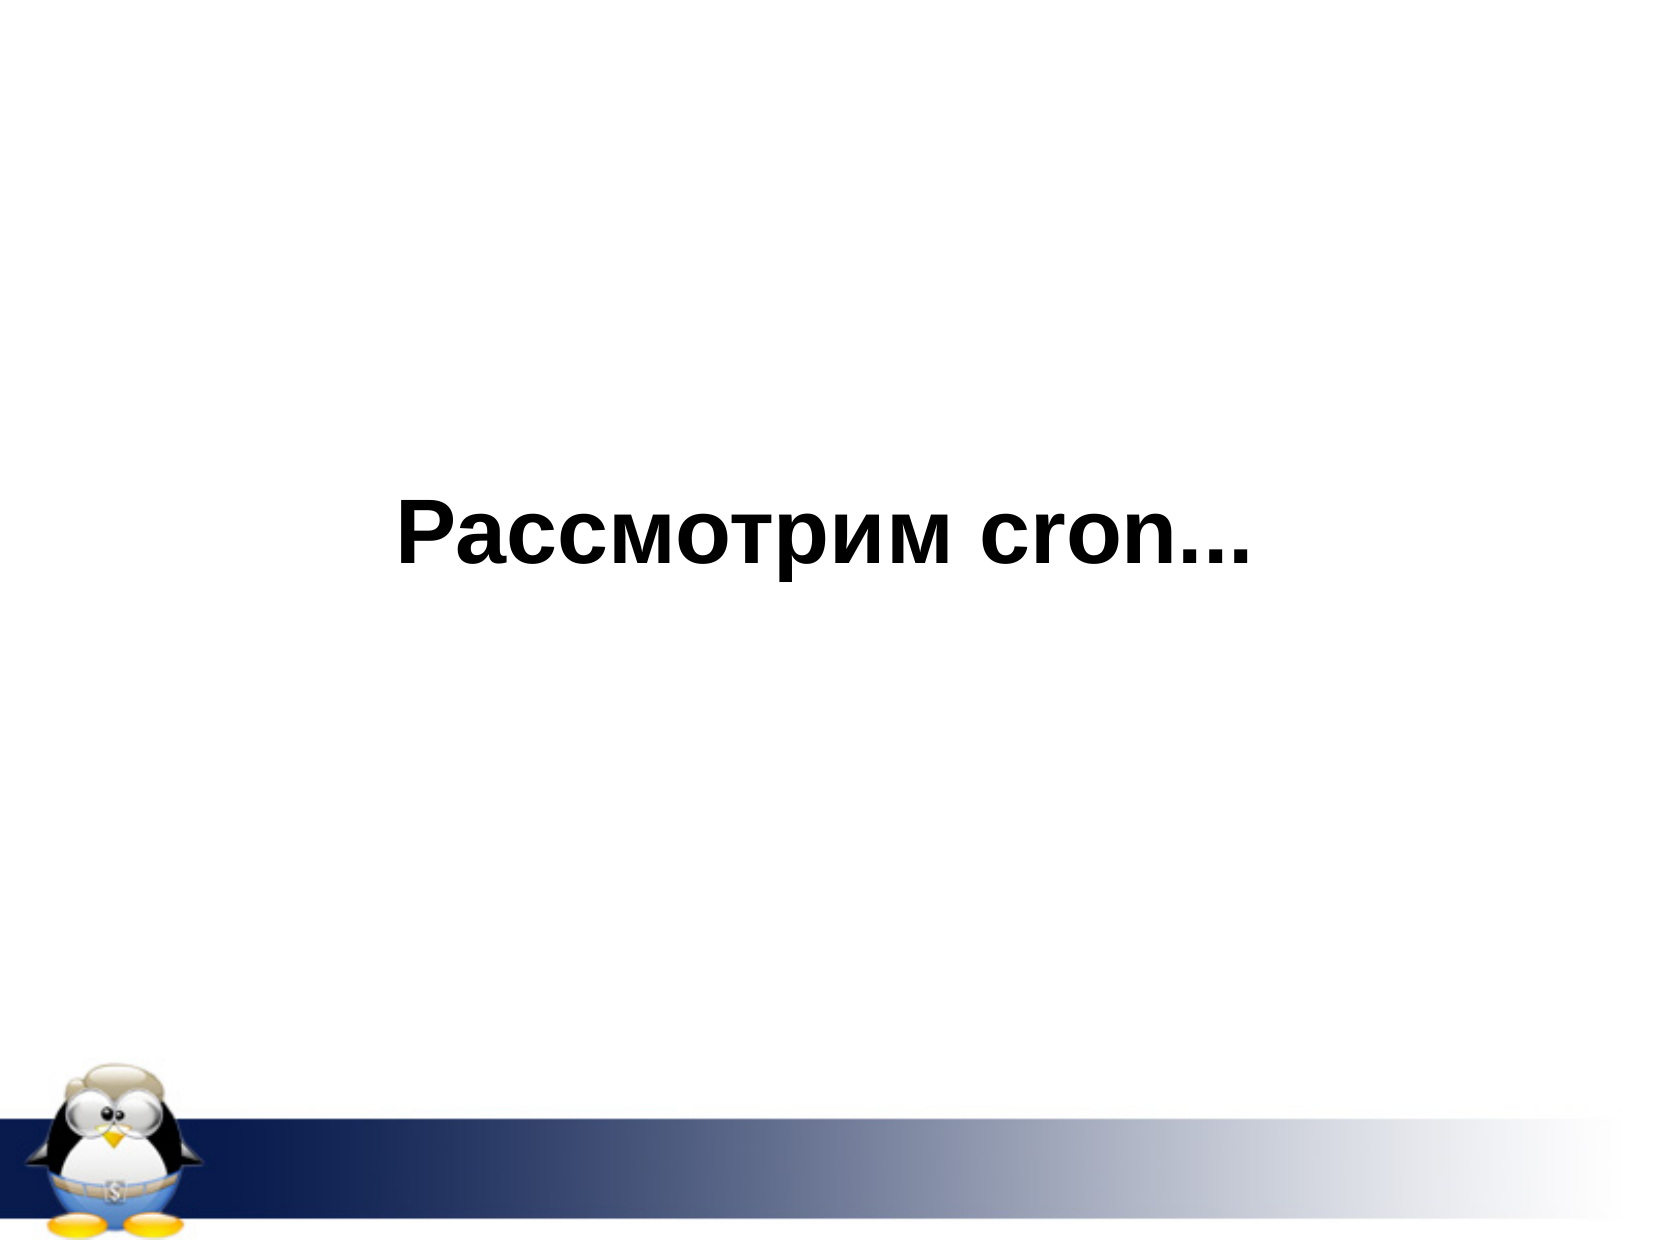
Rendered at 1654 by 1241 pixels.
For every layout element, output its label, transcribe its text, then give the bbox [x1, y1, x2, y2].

picture [0, 1057, 1654, 1241]
text_box Рассмотрим cron... [380, 473, 1270, 591]
